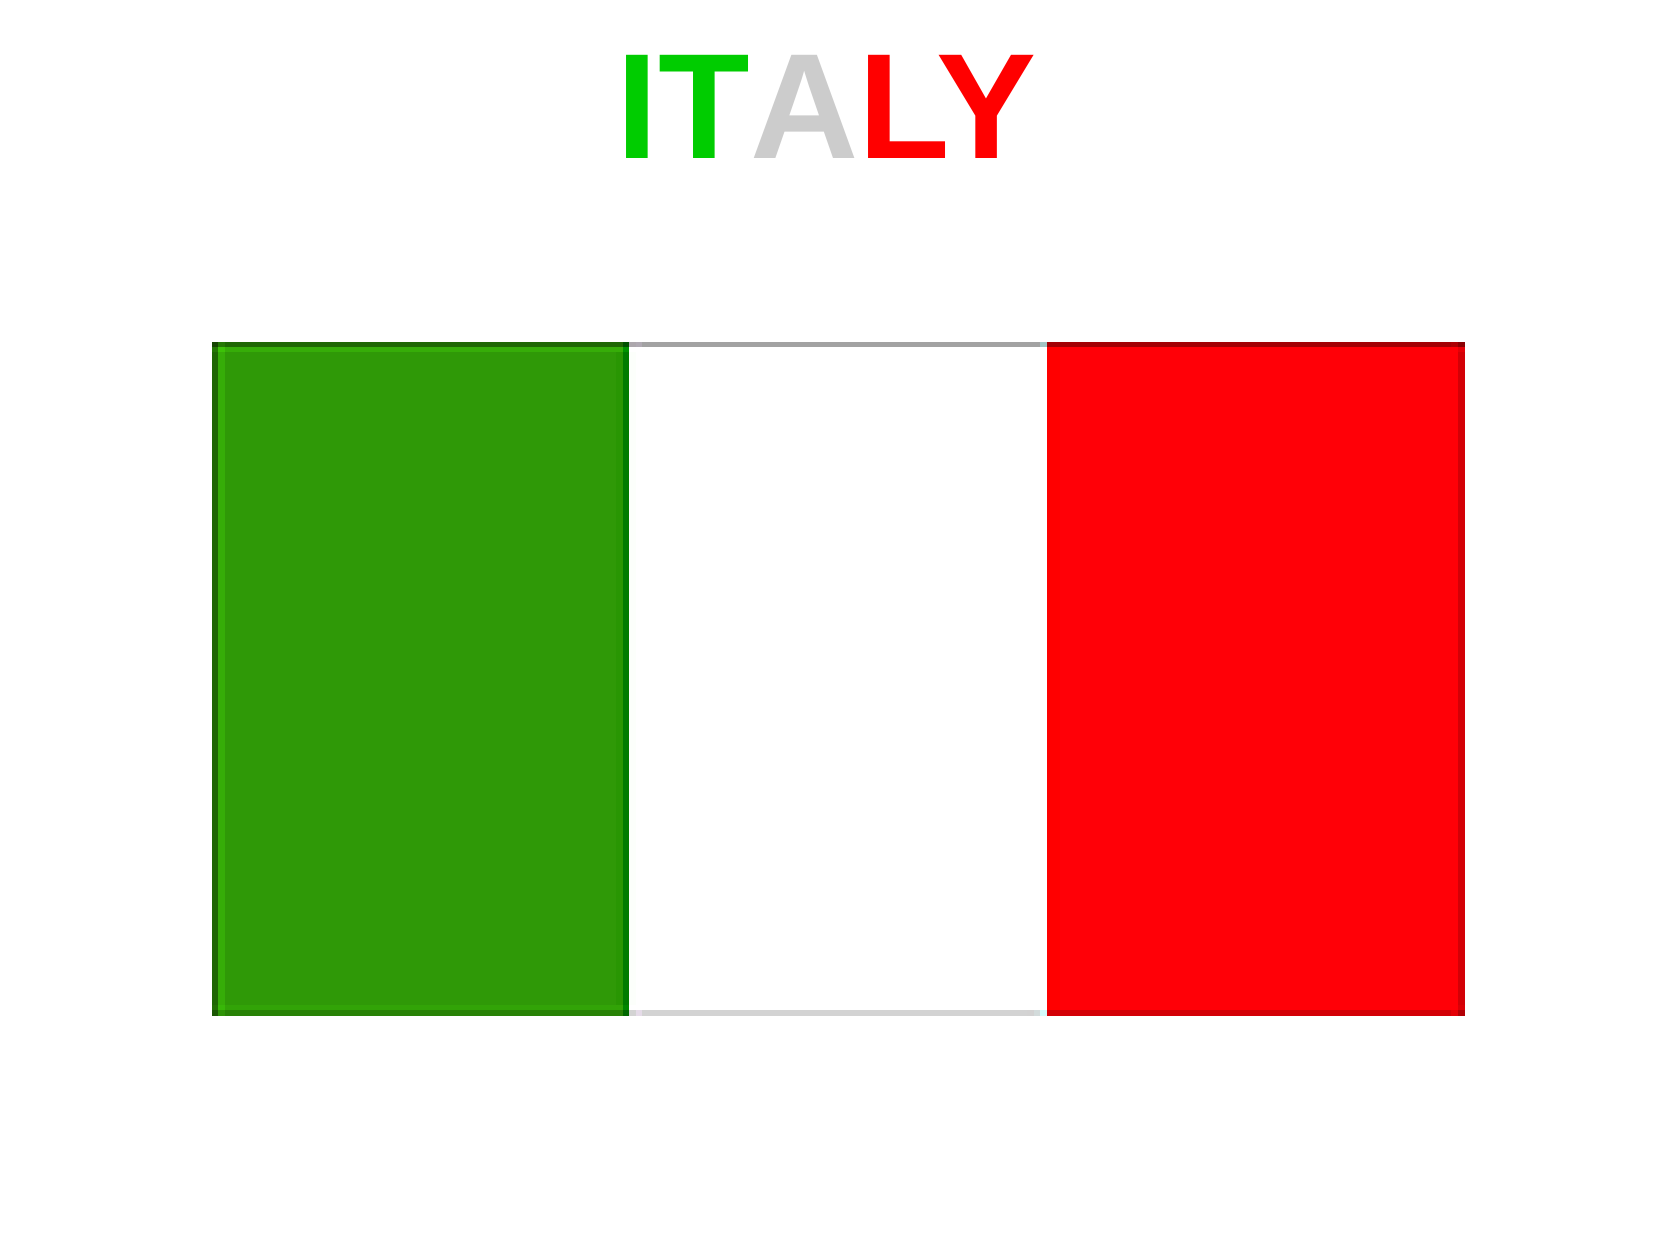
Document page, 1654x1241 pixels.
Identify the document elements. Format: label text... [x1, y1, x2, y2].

picture [212, 342, 1465, 1016]
title ITALY [82, 17, 1571, 289]
